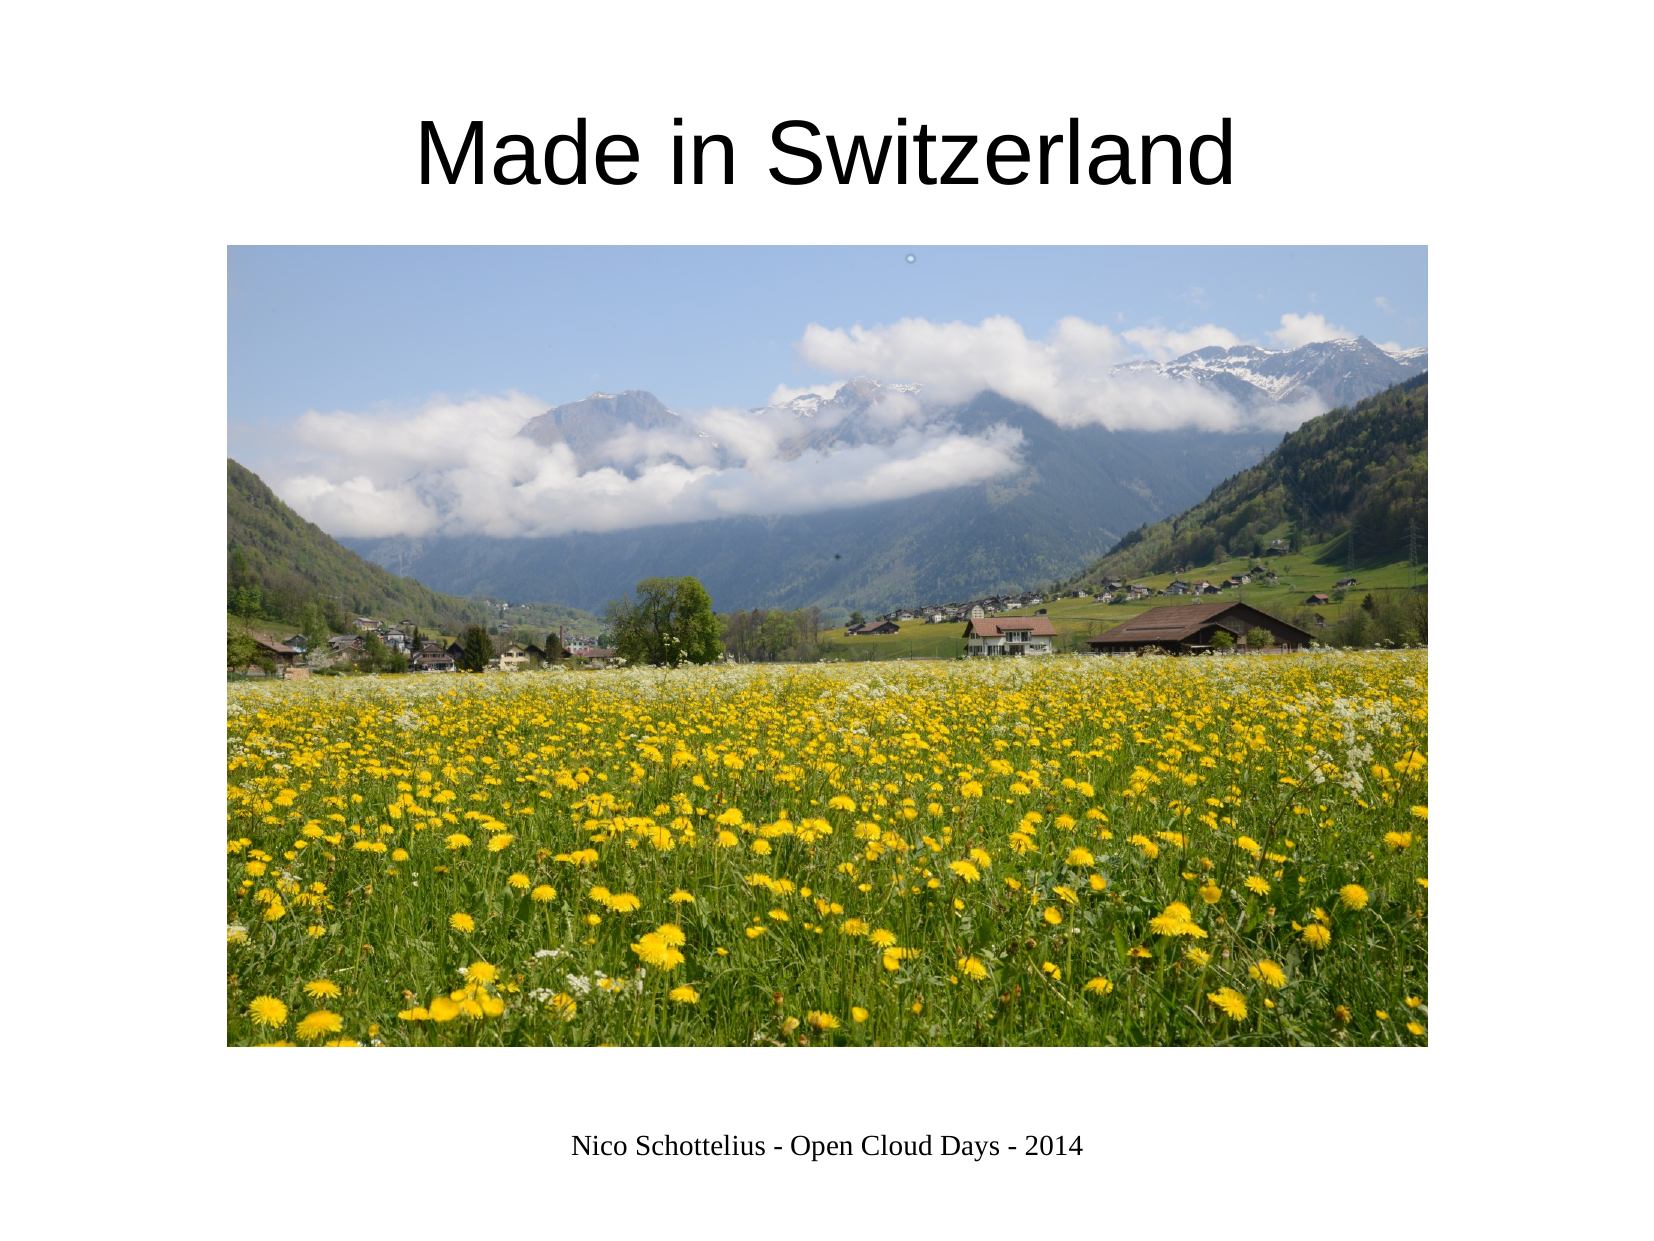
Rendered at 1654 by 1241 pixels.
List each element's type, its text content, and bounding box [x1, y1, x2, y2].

picture [227, 245, 1428, 1047]
title Made in Switzerland [82, 49, 1571, 257]
